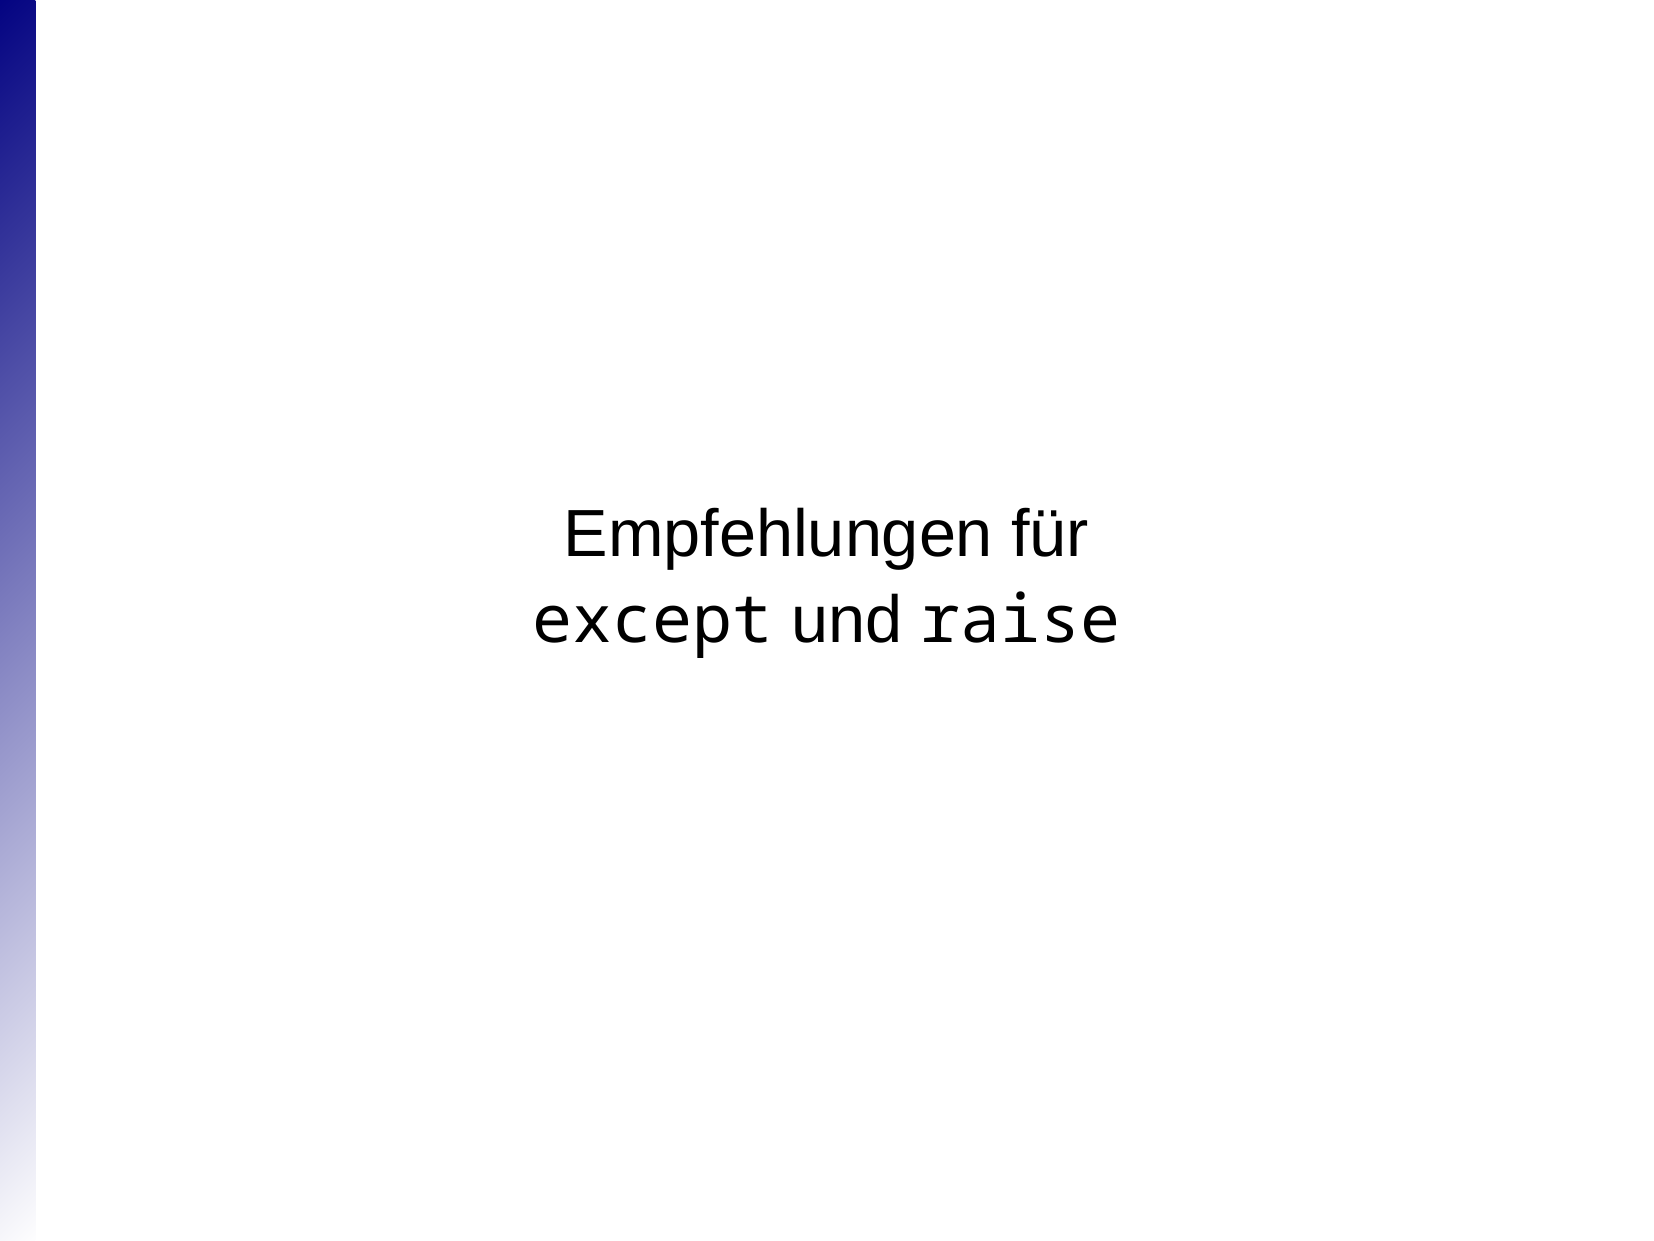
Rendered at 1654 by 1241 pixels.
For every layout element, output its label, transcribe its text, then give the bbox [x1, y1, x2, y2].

subtitle Empfehlungen für except und raise [82, 49, 1571, 1109]
